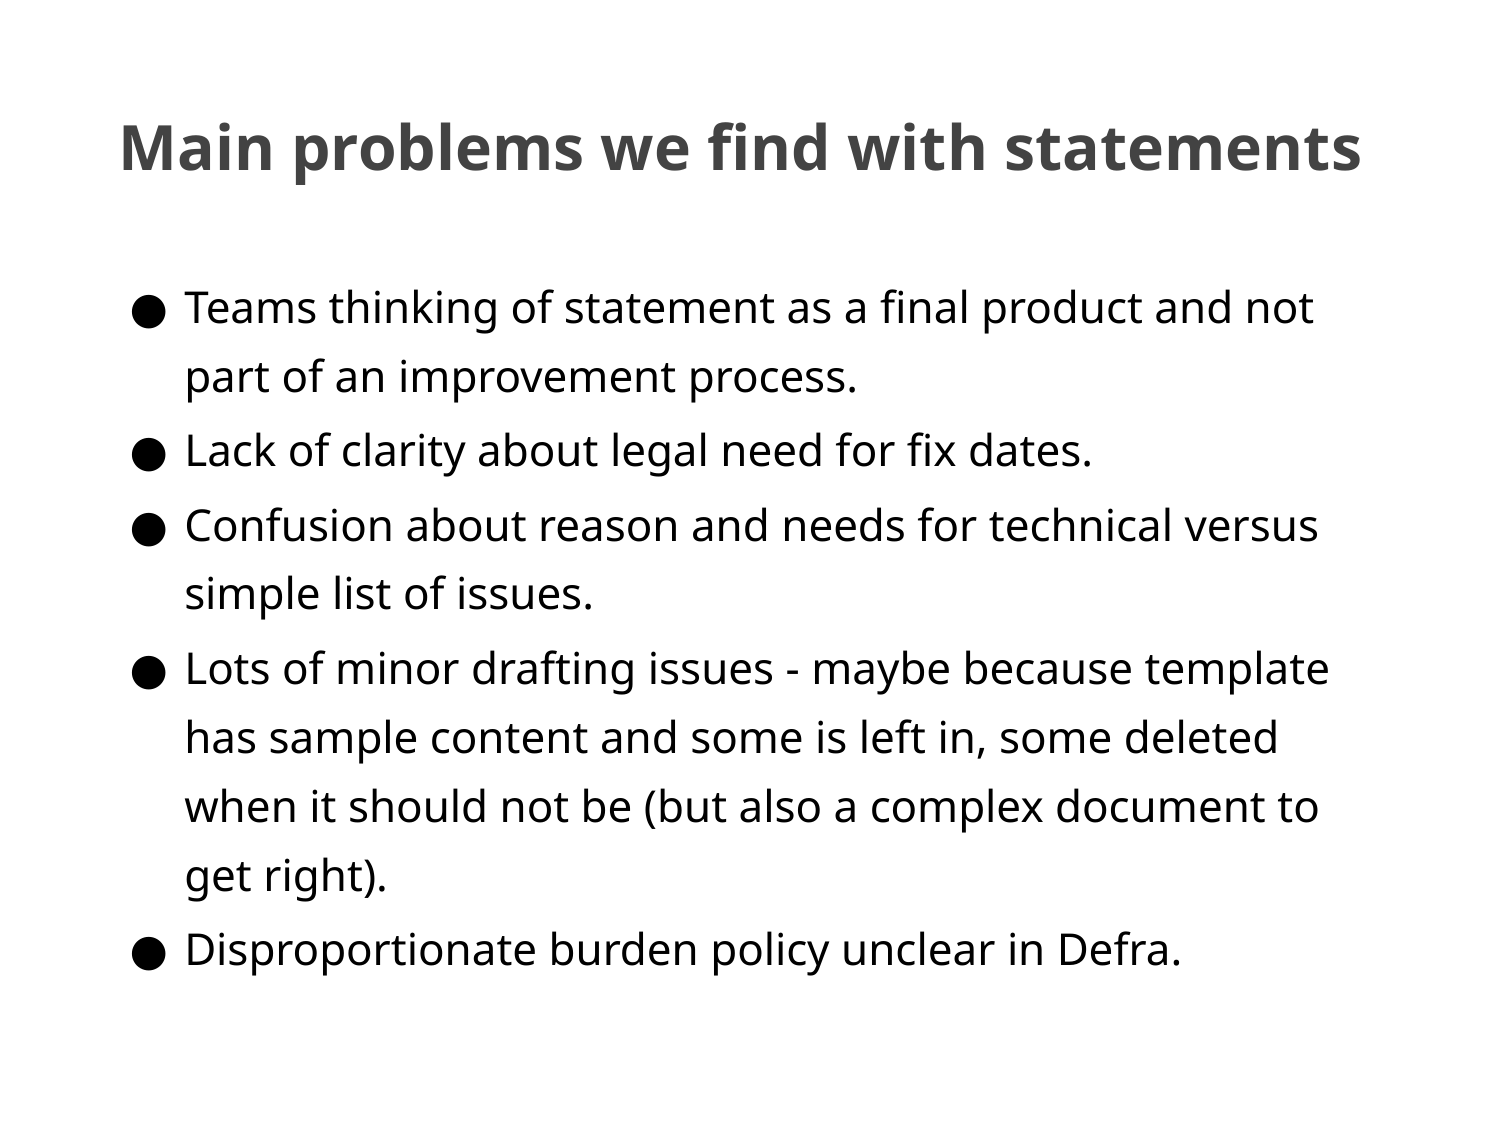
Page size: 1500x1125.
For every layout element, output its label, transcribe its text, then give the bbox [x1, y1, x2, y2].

title Main problems we find with statements [103, 89, 1397, 215]
list Teams thinking of statement as a final product and not part of an improvement process. Lack of clarity about legal need for fix dates. Confusion about reason and needs for technical versus simple list of issues. Lots of minor drafting issues - maybe because template has sample content and some is left in, some deleted when it should not be (but also a complex document to get right). Disproportionate burden policy unclear in Defra. [103, 252, 1397, 1000]
